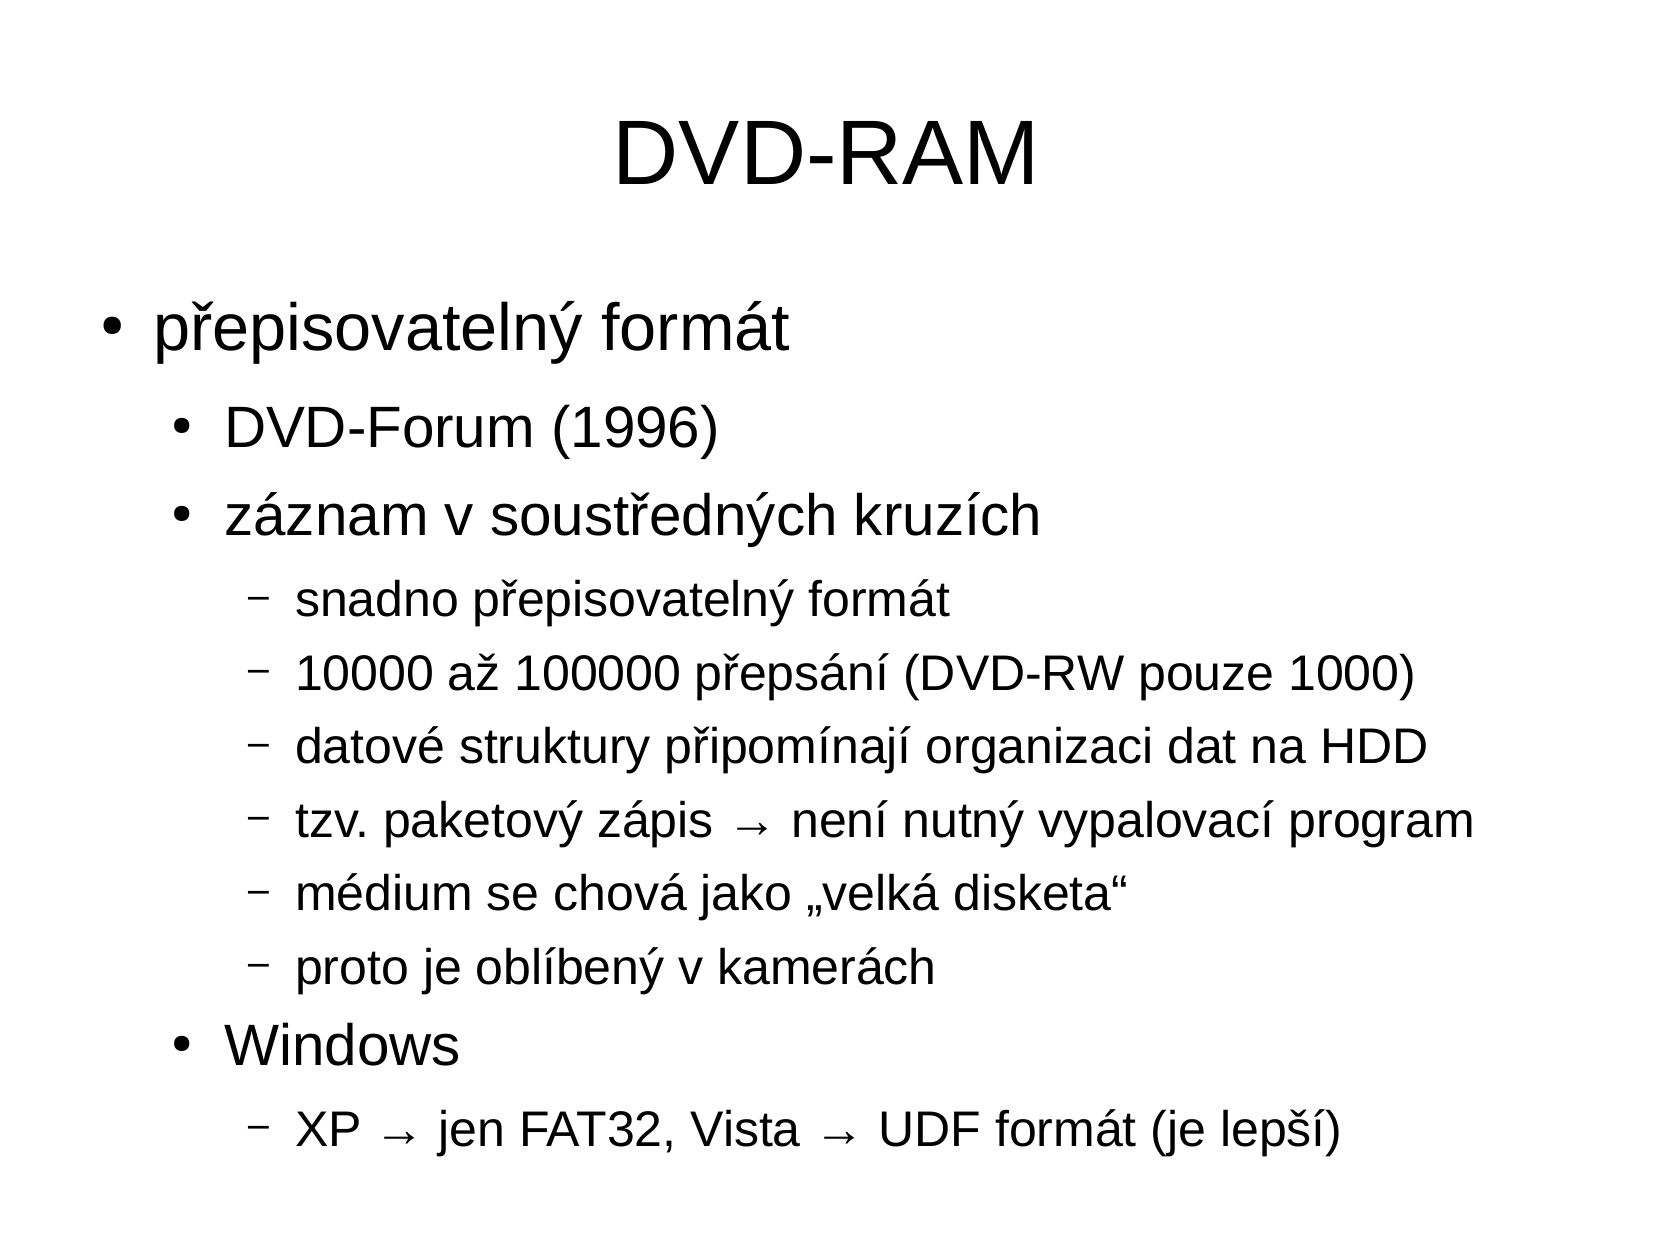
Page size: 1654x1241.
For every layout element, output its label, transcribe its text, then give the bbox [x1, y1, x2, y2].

title DVD-RAM [82, 56, 1571, 250]
list přepisovatelný formát DVD-Forum (1996) záznam v soustředných kruzích snadno přepisovatelný formát 10000 až 100000 přepsání (DVD-RW pouze 1000) datové struktury připomínají organizaci dat na HDD tzv. paketový zápis → není nutný vypalovací program médium se chová jako „velká disketa“ proto je oblíbený v kamerách Windows XP → jen FAT32, Vista → UDF formát (je lepší) [82, 290, 1571, 1109]
